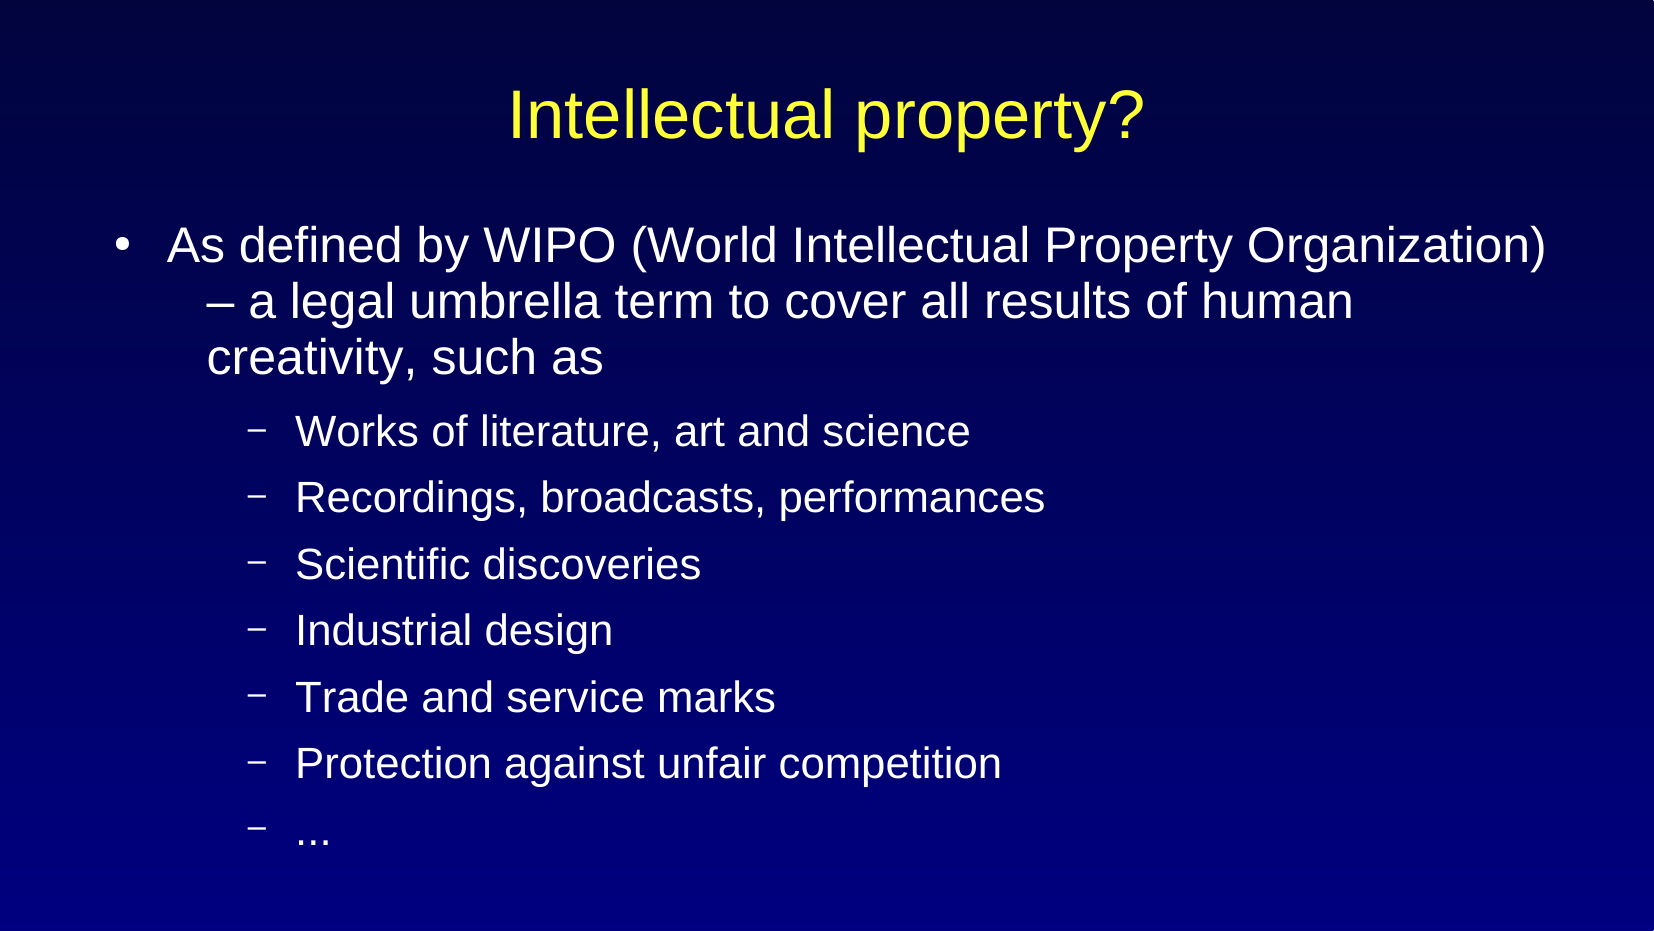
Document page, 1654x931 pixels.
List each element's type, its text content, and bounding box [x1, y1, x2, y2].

title Intellectual property? [82, 37, 1571, 193]
list As defined by WIPO (World Intellectual Property Organization) – a legal umbrella term to cover all results of human creativity, such as Works of literature, art and science Recordings, broadcasts, performances Scientific discoveries Industrial design Trade and service marks Protection against unfair competition ... [82, 217, 1571, 855]
